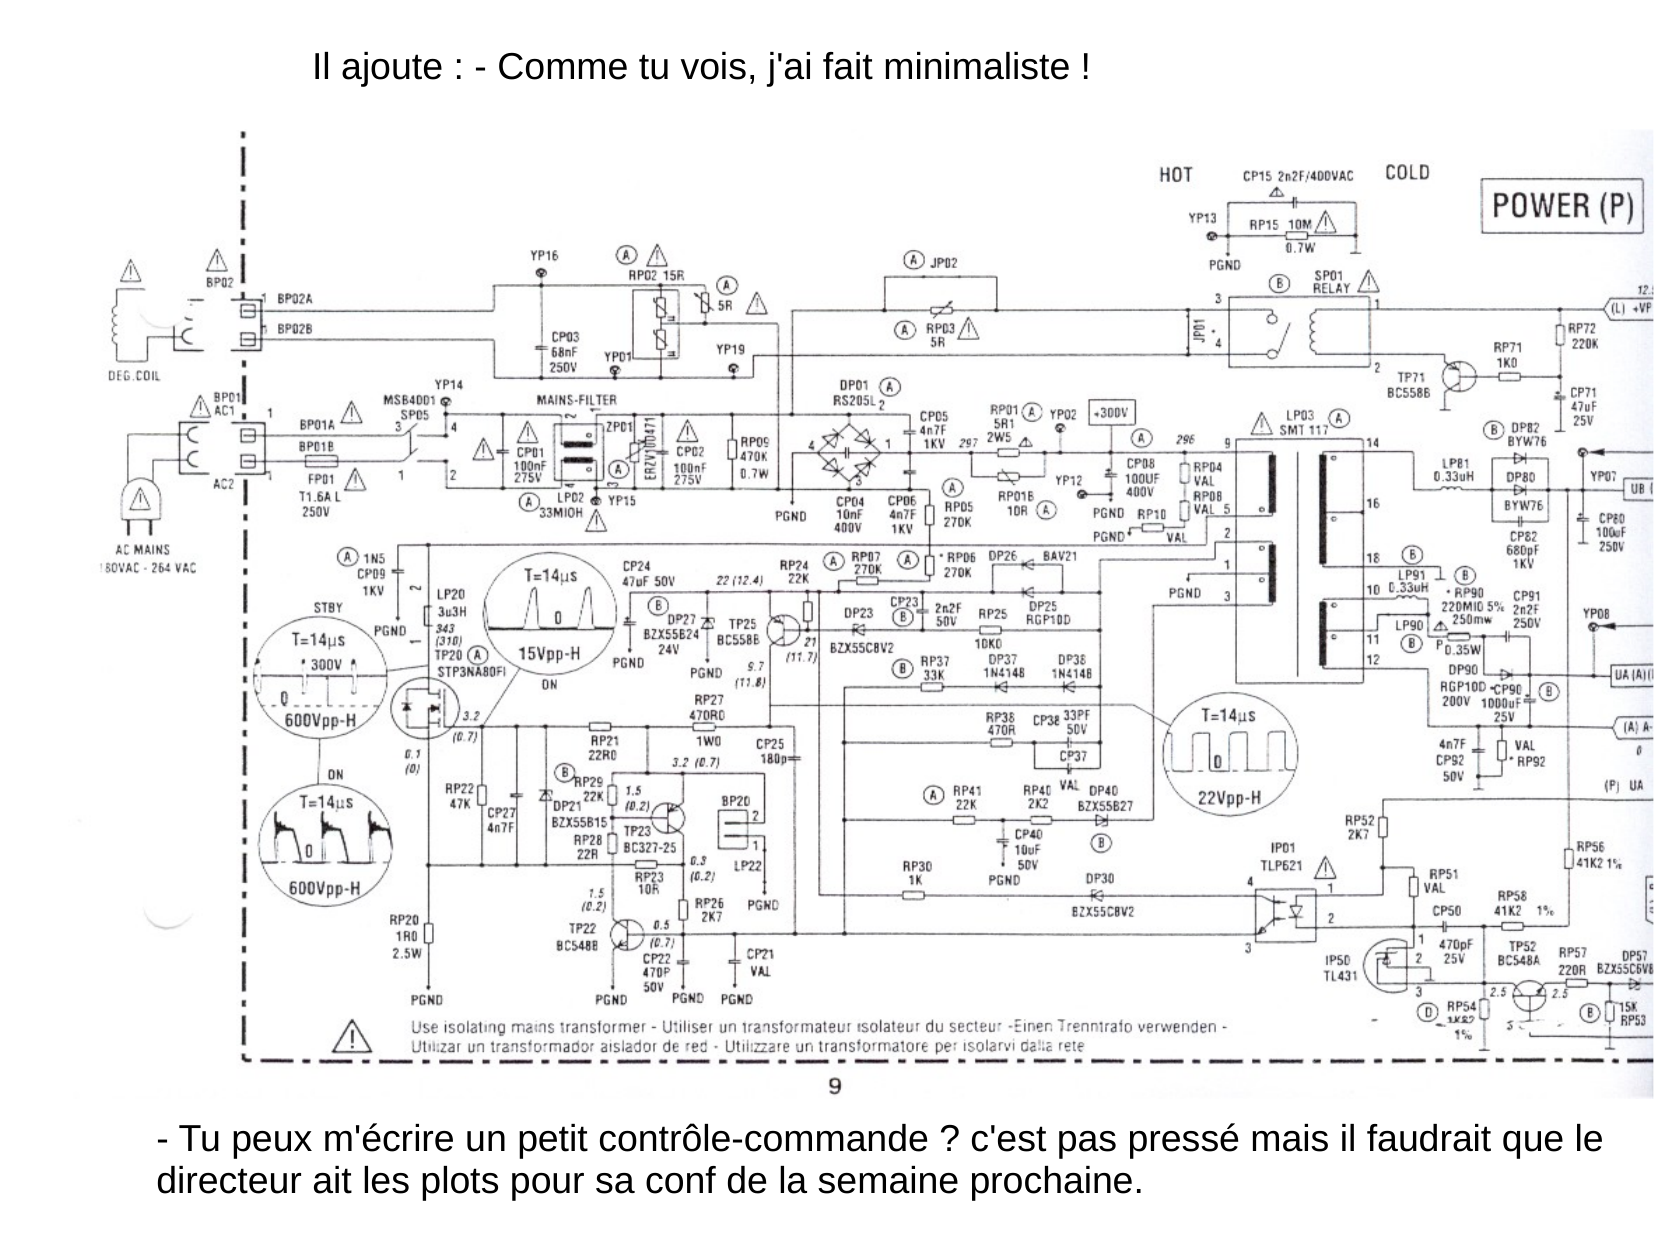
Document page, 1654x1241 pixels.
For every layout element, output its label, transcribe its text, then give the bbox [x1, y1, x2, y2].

text_box - Tu peux m'écrire un petit contrôle-commande ? c'est pas pressé mais il faudrait que le directeur ait les plots pour sa conf de la semaine prochaine. [141, 1110, 1630, 1210]
text_box Il ajoute : - Comme tu vois, j'ai fait minimaliste ! [297, 37, 1107, 95]
picture [35, 129, 1654, 1099]
